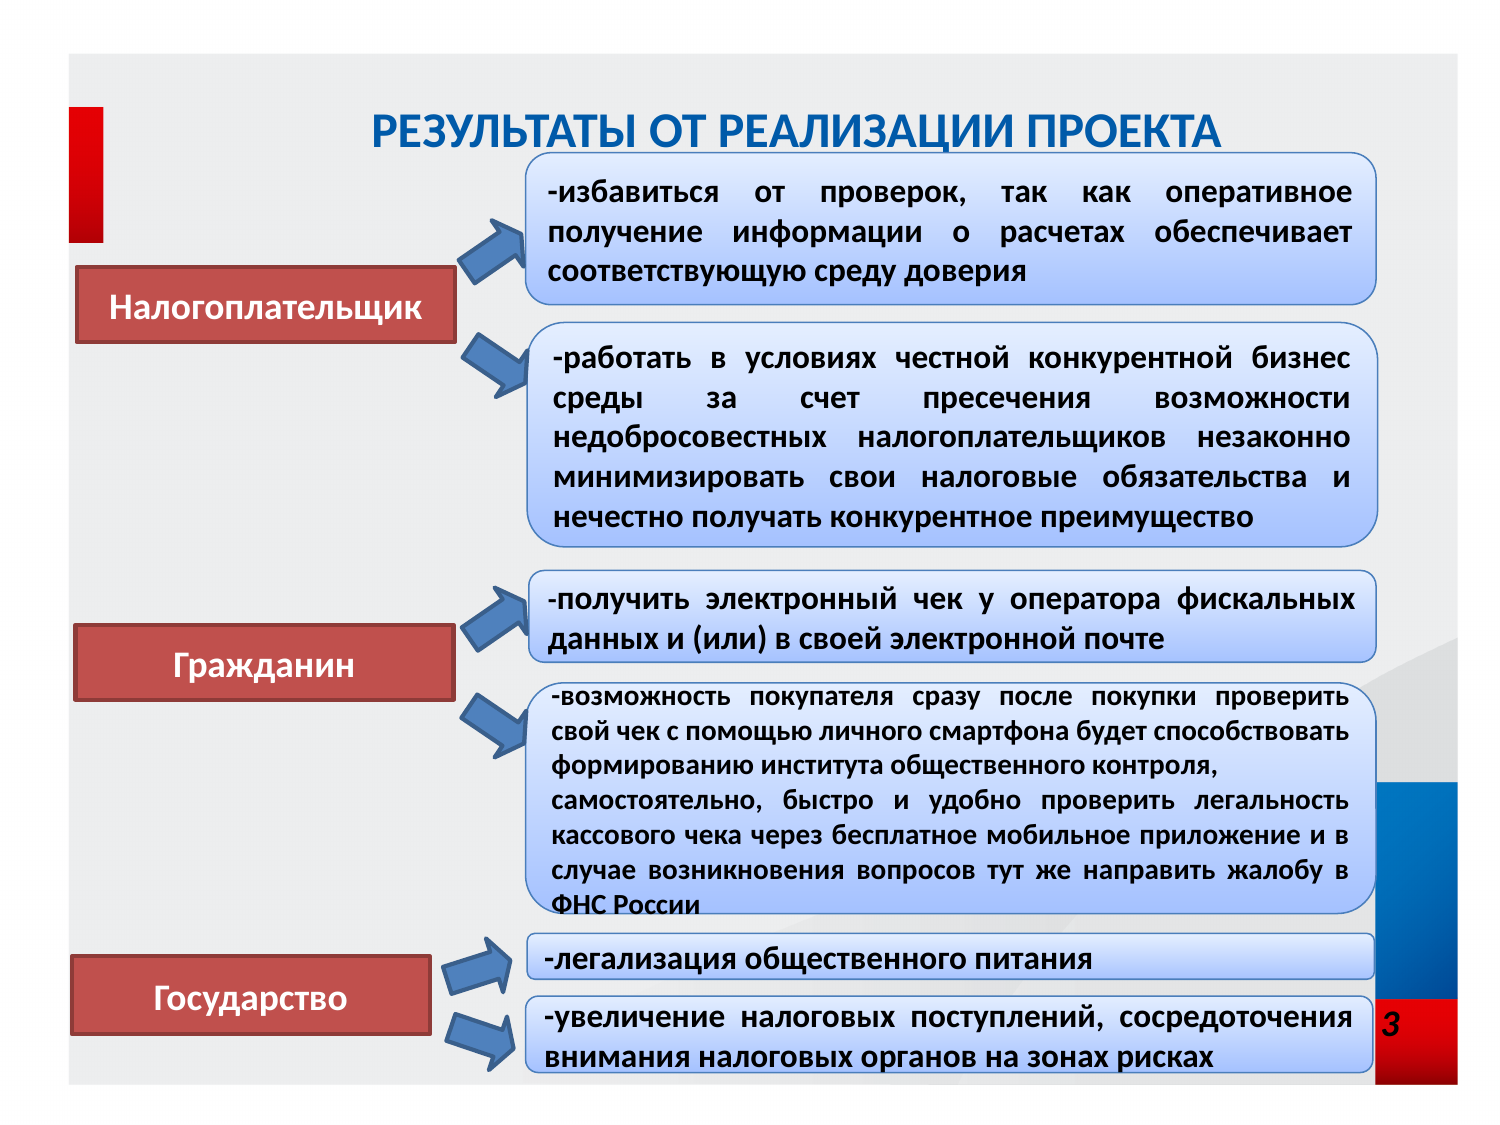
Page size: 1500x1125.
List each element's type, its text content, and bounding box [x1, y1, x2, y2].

slide_number <номер> [1365, 991, 1468, 1095]
text_box Гражданин [75, 624, 454, 700]
text_box Государство [71, 956, 430, 1035]
text_box -увеличение налоговых поступлений, сосредоточения внимания налоговых органов на зонах рисках [525, 996, 1373, 1073]
text_box -возможность покупателя сразу после покупки проверить свой чек с помощью личного смартфона будет способствовать формированию института общественного контроля, самостоятельно, быстро и удобно проверить легальность кассового чека через бесплатное мобильное приложение и в случае возникновения вопросов тут же направить жалобу в ФНС России [525, 682, 1377, 914]
picture [0, 0, 1500, 1125]
title РЕЗУЛЬТАТЫ ОТ РЕАЛИЗАЦИИ ПРОЕКТА [194, 54, 1399, 138]
text_box -получить электронный чек у оператора фискальных данных и (или) в своей электронной почте [528, 570, 1377, 663]
text_box -работать в условиях честной конкурентной бизнес среды за счет пресечения возможности недобросовестных налогоплательщиков незаконно минимизировать свои налоговые обязательства и нечестно получать конкурентное преимущество [527, 322, 1378, 547]
text_box Налогоплательщик [76, 267, 455, 343]
text_box [461, 694, 527, 758]
text_box -избавиться от проверок, так как оперативное получение информации о расчетах обеспечивает соответствующую среду доверия [525, 152, 1377, 305]
text_box [461, 587, 527, 651]
text_box [462, 334, 528, 398]
text_box [446, 1014, 514, 1071]
text_box [458, 220, 524, 284]
text_box [442, 938, 511, 994]
text_box -легализация общественного питания [527, 933, 1375, 980]
